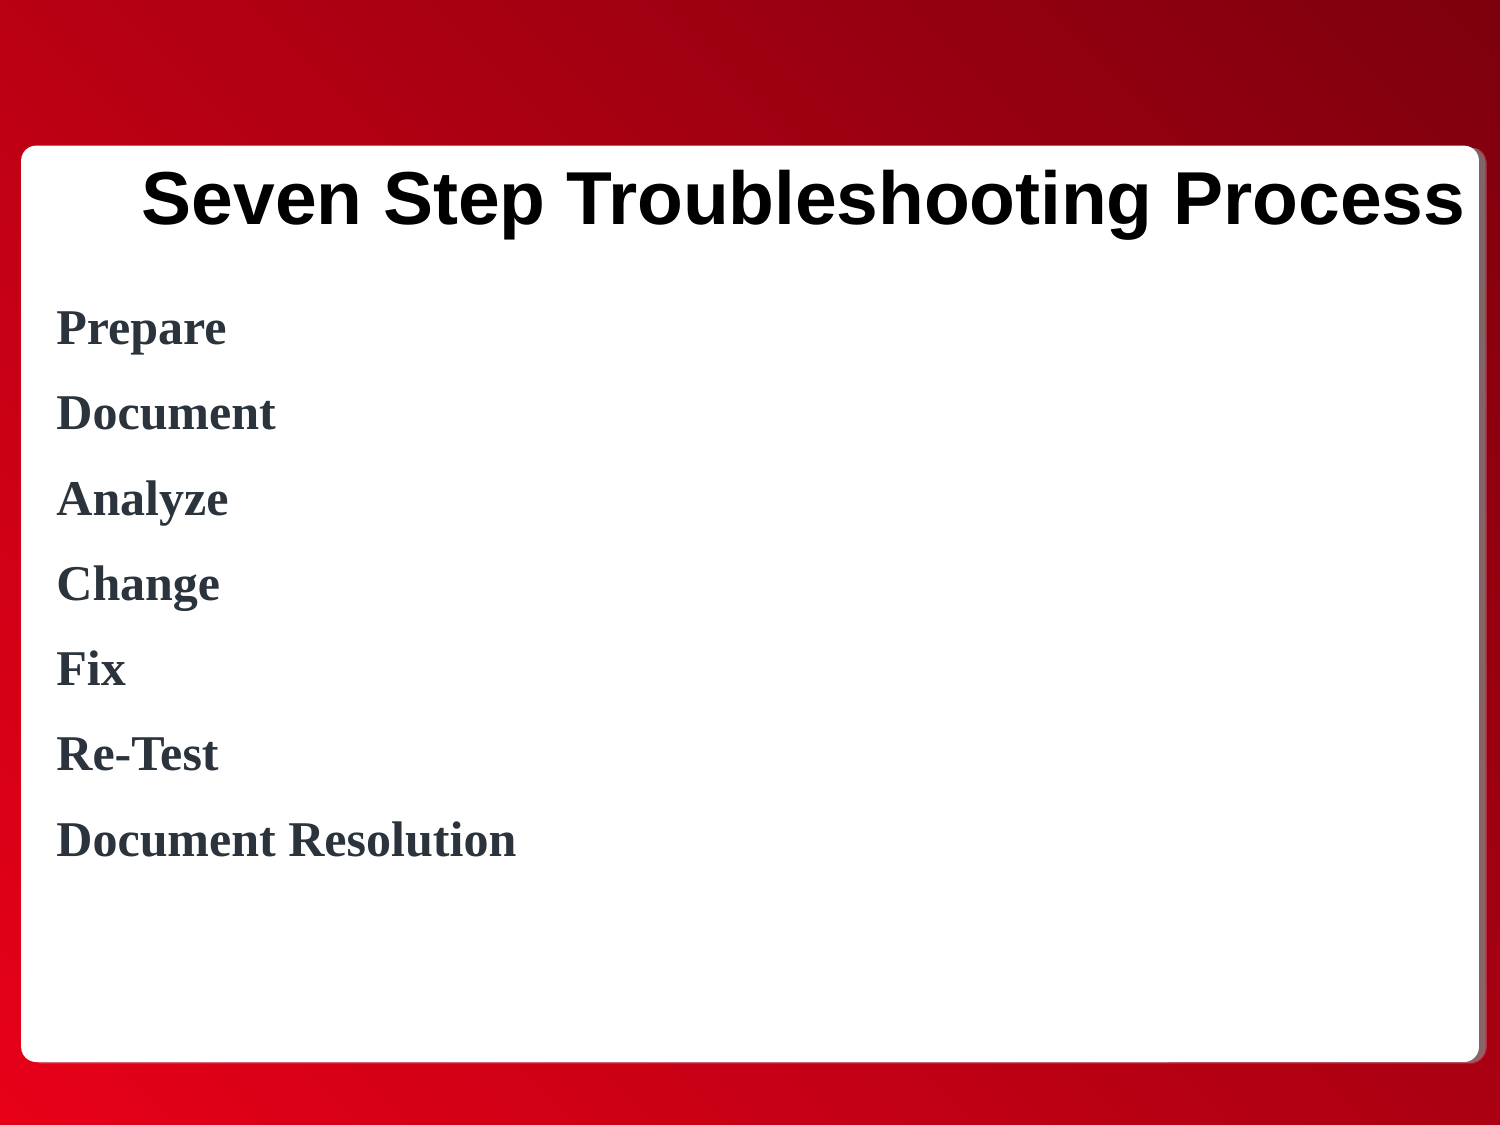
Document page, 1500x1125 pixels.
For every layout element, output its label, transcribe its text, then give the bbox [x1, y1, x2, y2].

list Prepare Document Analyze Change Fix Re-Test Document Resolution [54, 299, 1426, 1051]
title Seven Step Troubleshooting Process [0, 162, 1500, 263]
